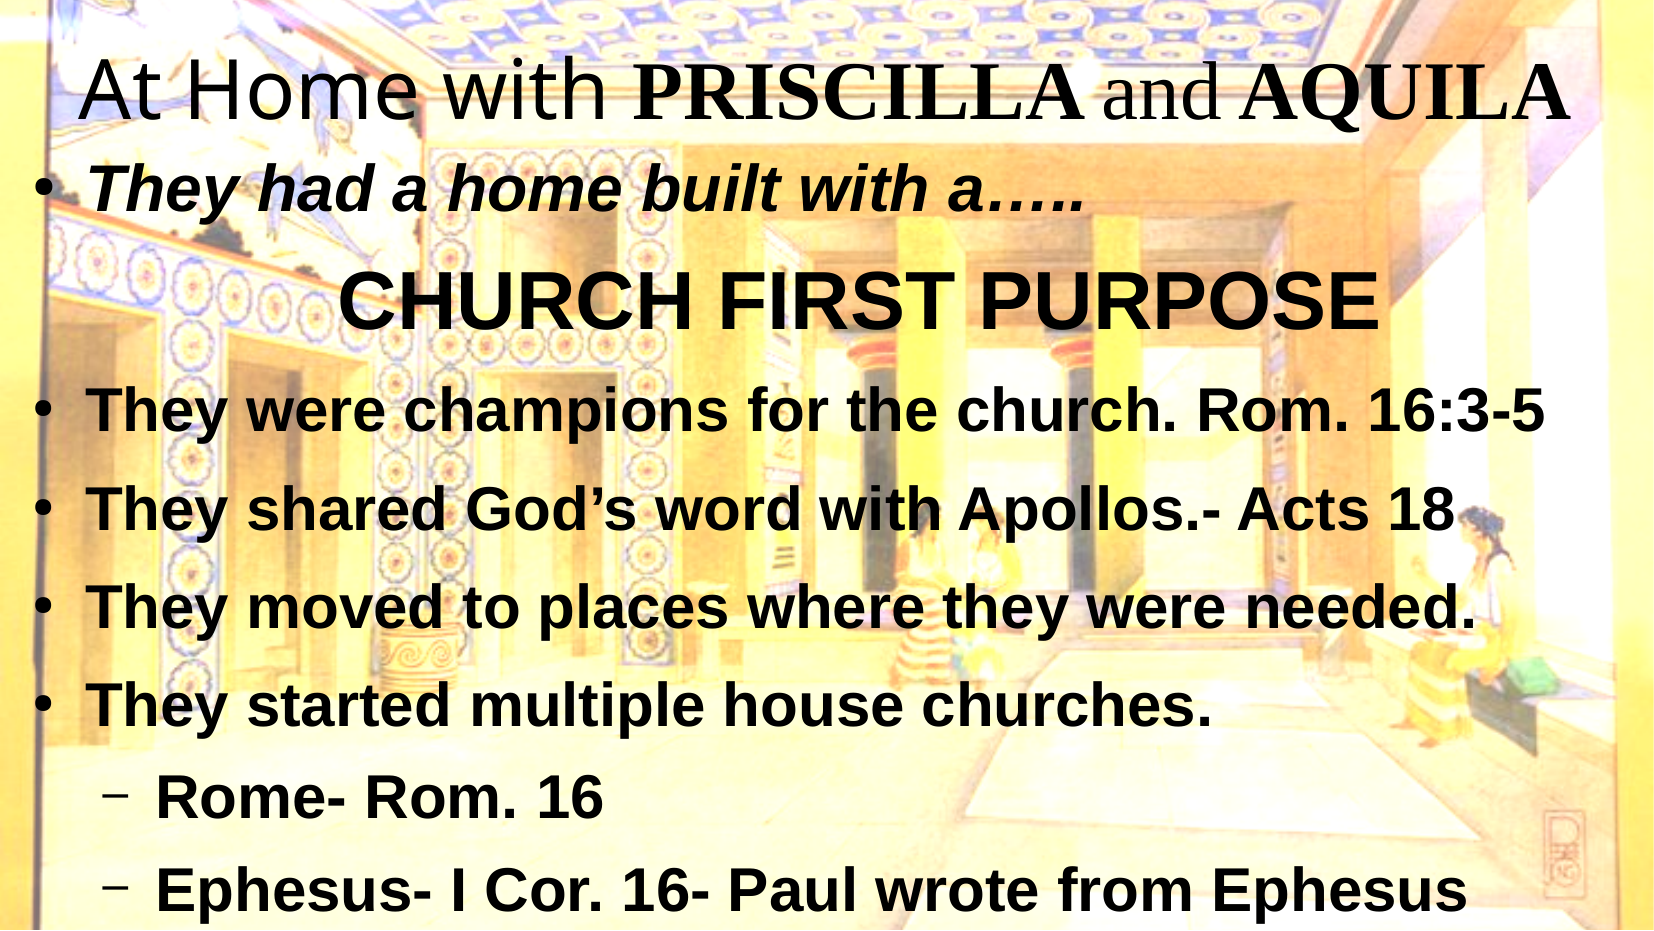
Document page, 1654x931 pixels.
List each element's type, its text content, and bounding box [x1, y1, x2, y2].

picture [0, 0, 1654, 930]
list They had a home built with a….. CHURCH FIRST PURPOSE They were champions for the church. Rom. 16:3-5 They shared God’s word with Apollos.- Acts 18 They moved to places where they were needed. They started multiple house churches. Rome- Rom. 16 Ephesus- I Cor. 16- Paul wrote from Ephesus [15, 151, 1636, 931]
title At Home with PRISCILLA and AQUILA [15, 9, 1636, 151]
